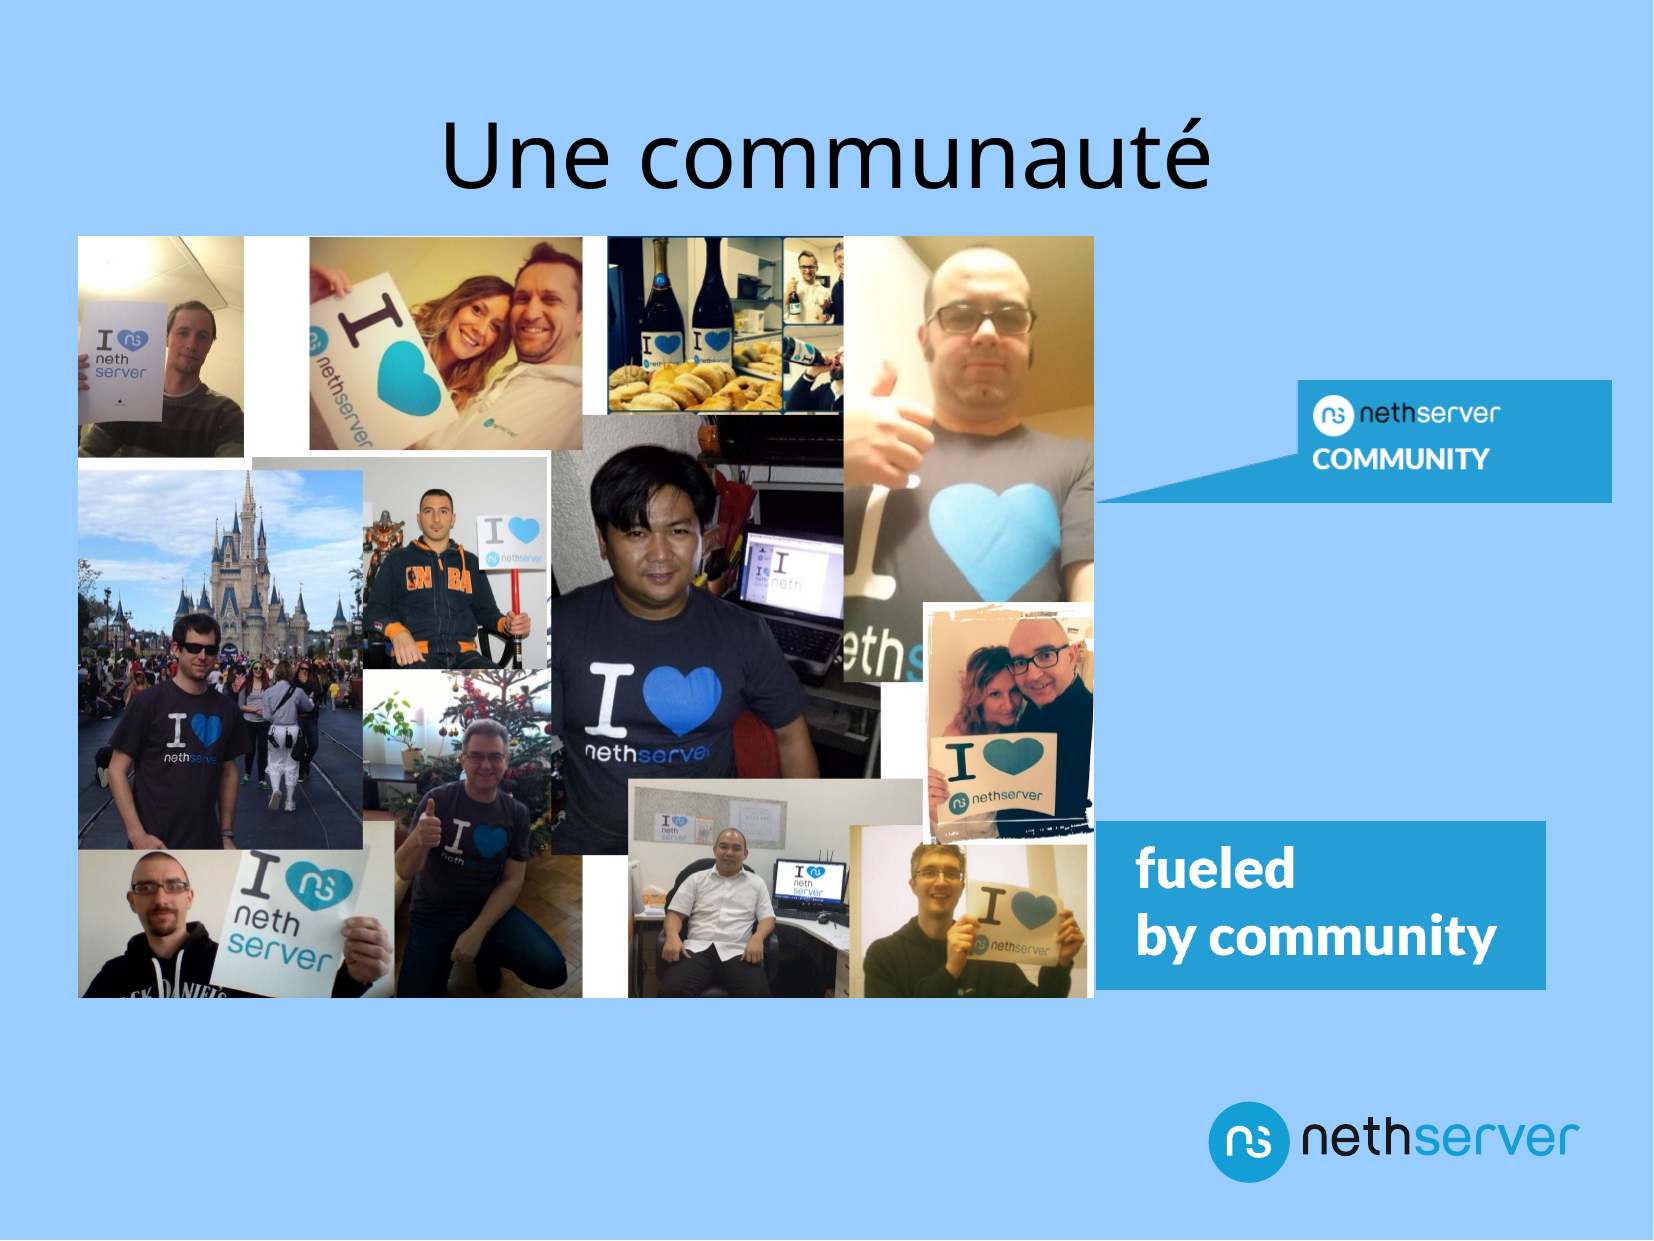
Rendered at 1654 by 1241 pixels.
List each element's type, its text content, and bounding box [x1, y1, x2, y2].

title Une communauté [82, 49, 1571, 257]
picture [1095, 380, 1612, 503]
picture [78, 236, 1654, 1241]
